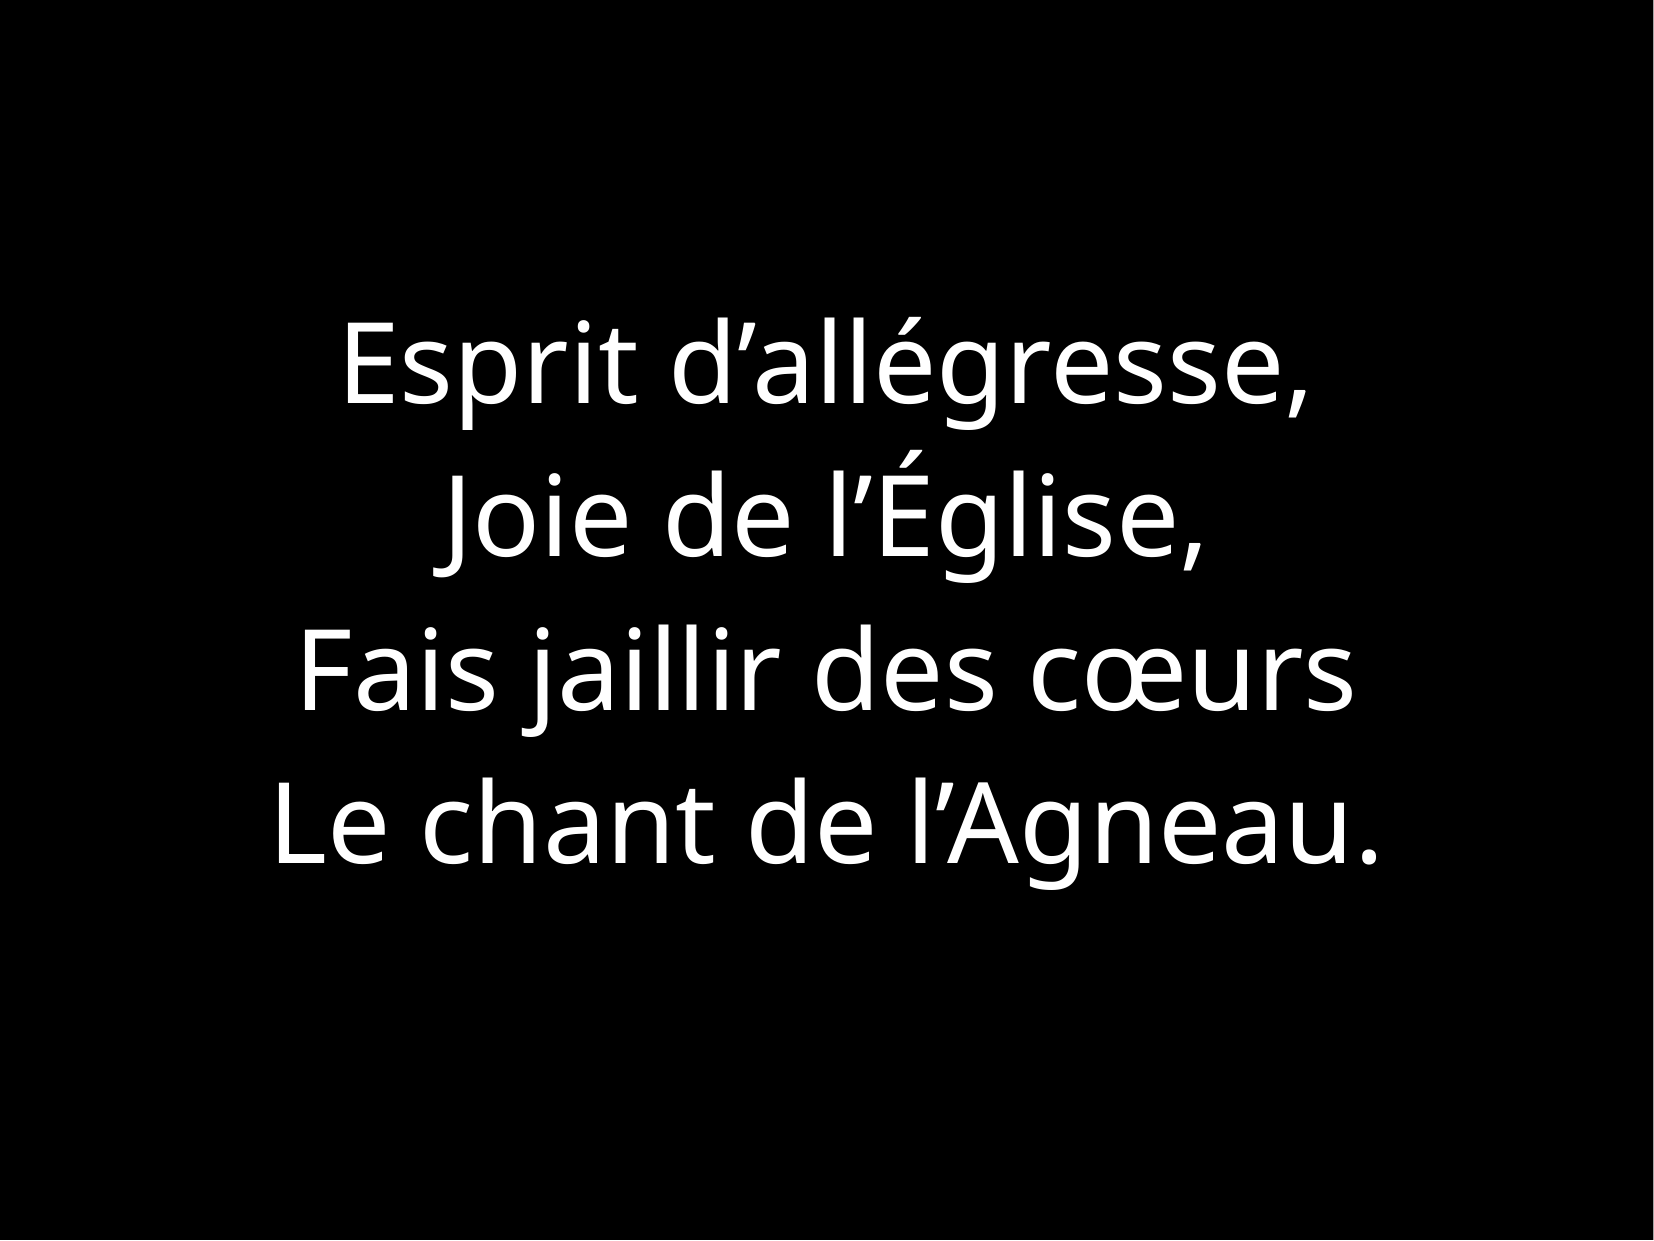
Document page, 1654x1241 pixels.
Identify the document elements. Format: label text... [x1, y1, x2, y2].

subtitle Esprit d’allégresse, Joie de l’Église, Fais jaillir des cœurs Le chant de l’Agneau. [82, 70, 1571, 1109]
